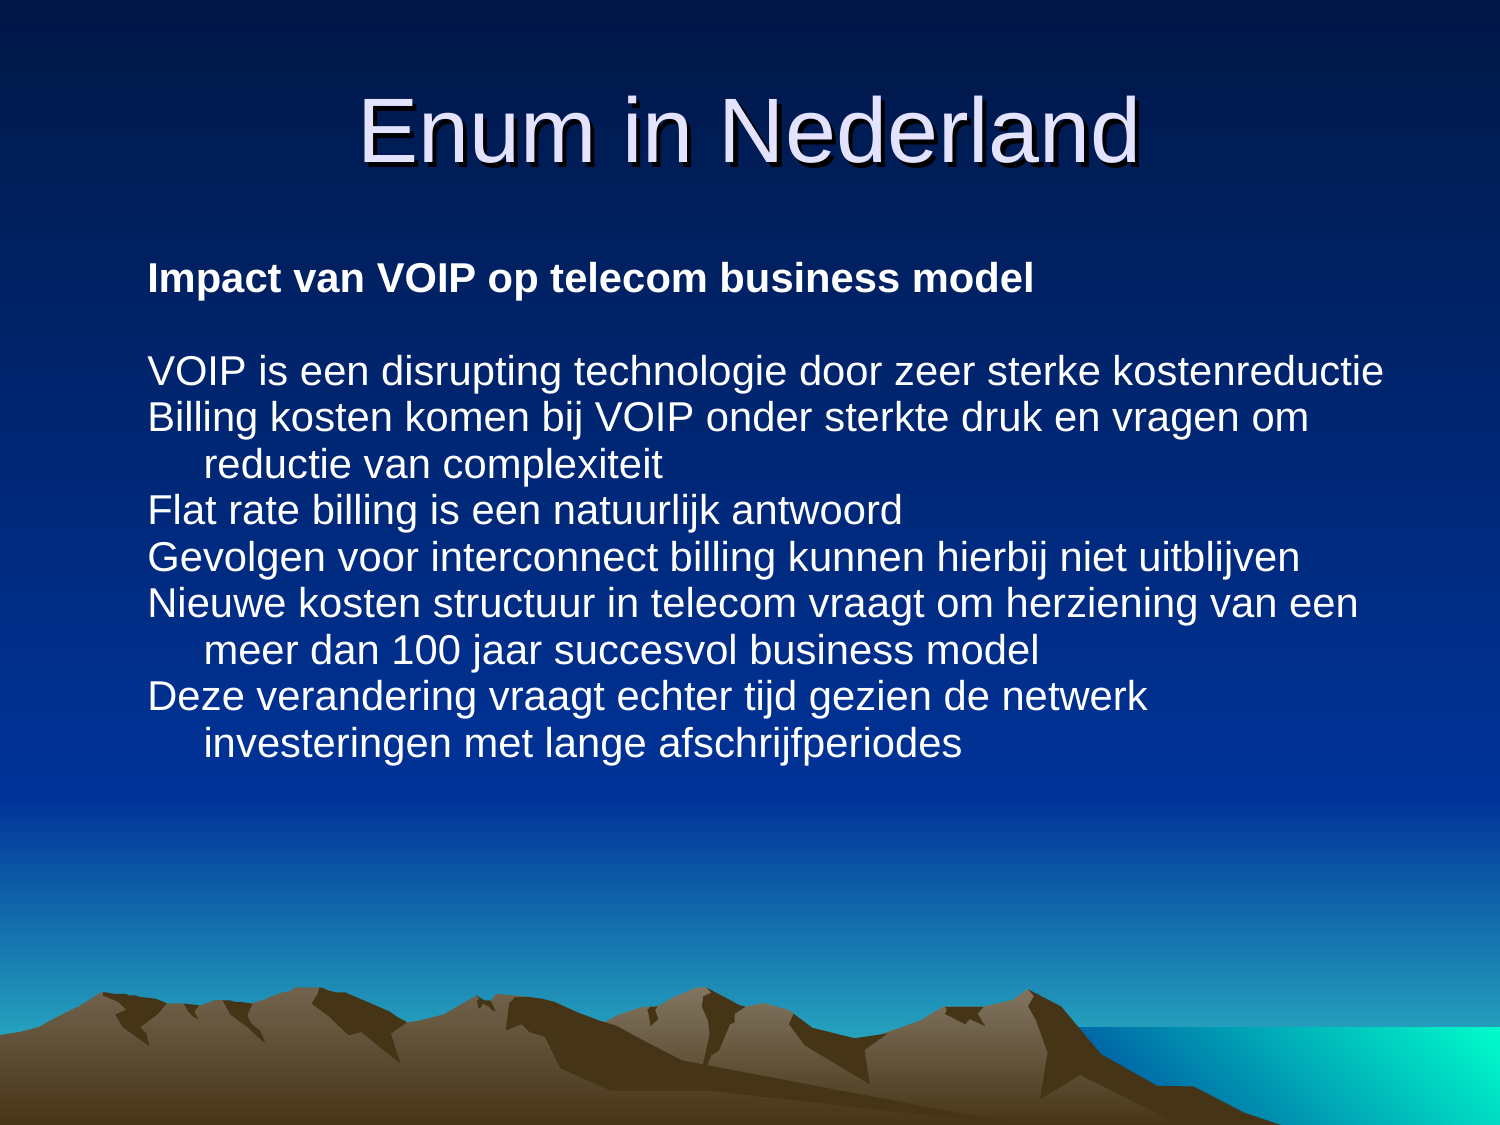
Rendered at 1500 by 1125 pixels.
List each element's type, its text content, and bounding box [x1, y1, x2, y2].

title Enum in Nederland [75, 37, 1426, 225]
text_box Impact van VOIP op telecom business model VOIP is een disrupting technologie door zeer sterke kostenreductie Billing kosten komen bij VOIP onder sterkte druk en vragen om reductie van complexiteit Flat rate billing is een natuurlijk antwoord Gevolgen voor interconnect billing kunnen hierbij niet uitblijven Nieuwe kosten structuur in telecom vraagt om herziening van een meer dan 100 jaar succesvol business model Deze verandering vraagt echter tijd gezien de netwerk investeringen met lange afschrijfperiodes [132, 246, 1412, 774]
